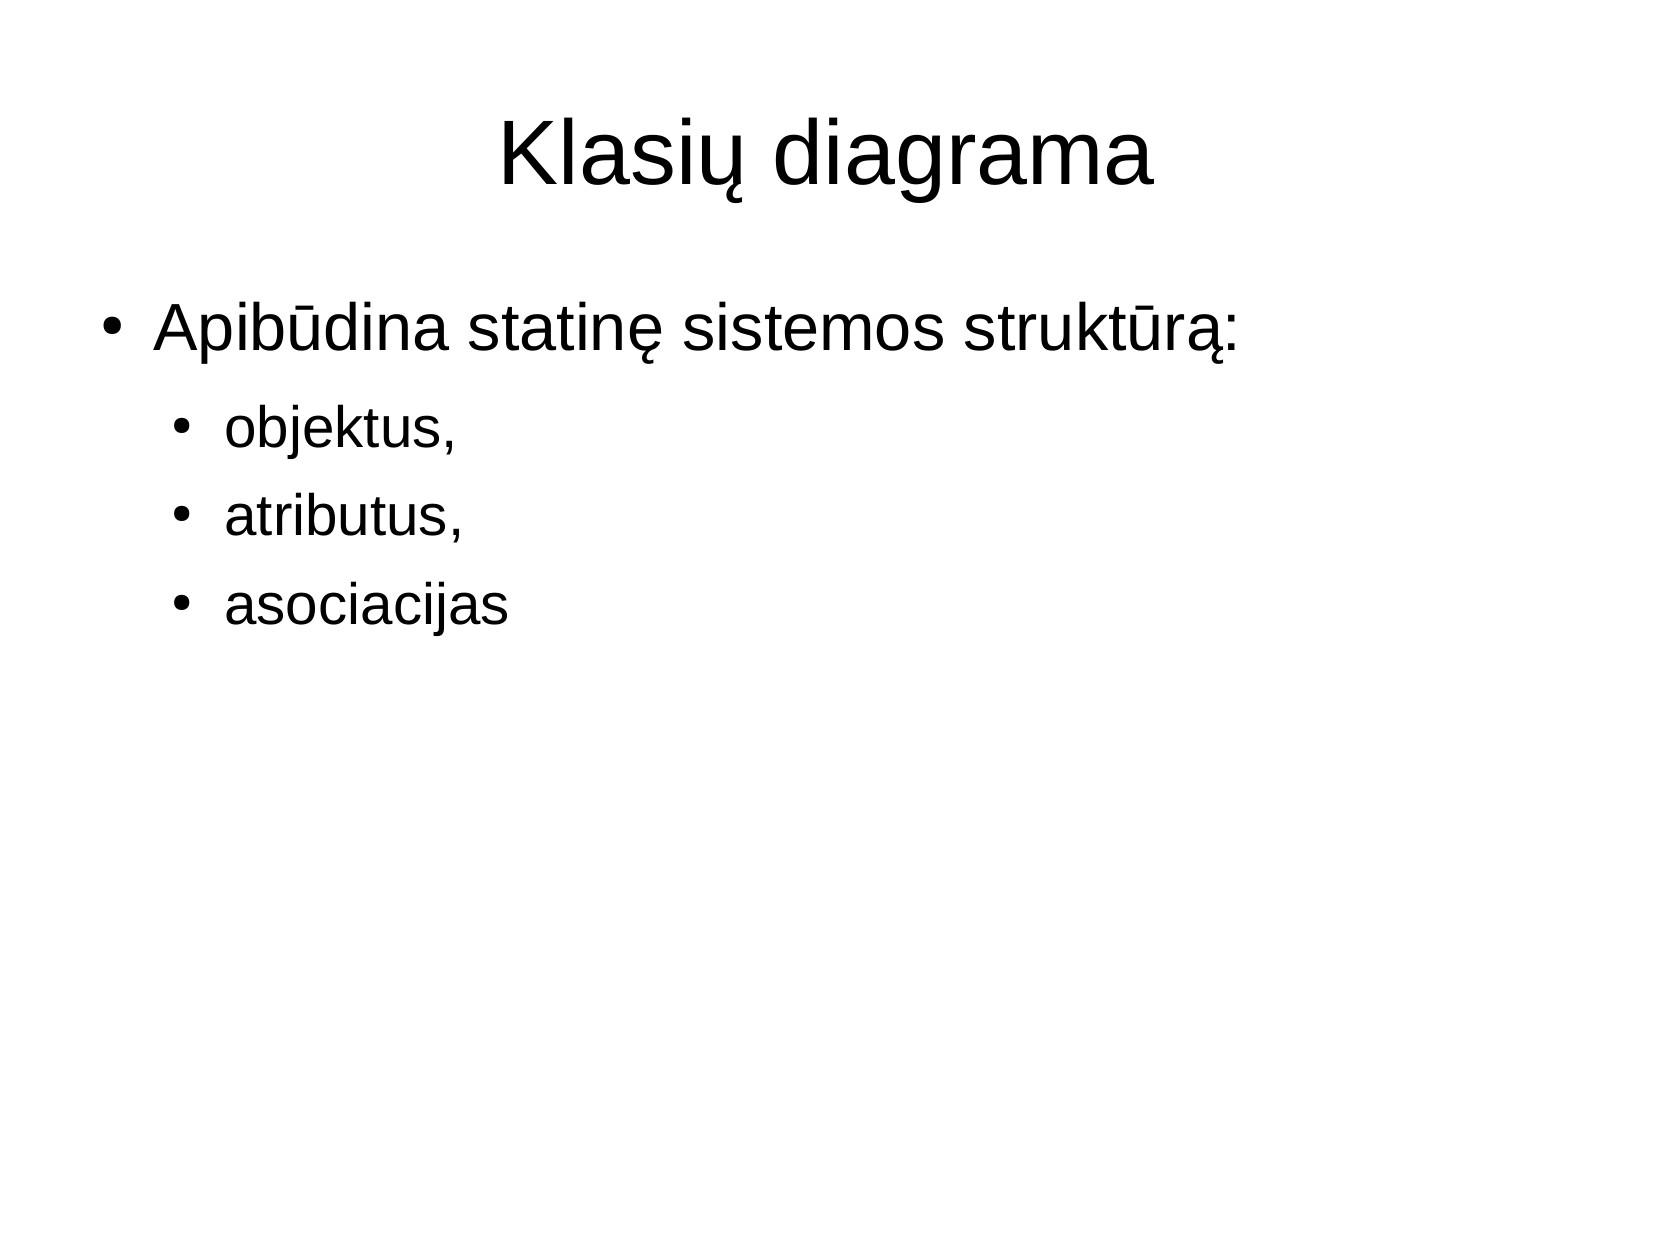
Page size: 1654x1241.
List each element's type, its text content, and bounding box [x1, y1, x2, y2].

title Klasių diagrama [82, 49, 1571, 257]
list Apibūdina statinę sistemos struktūrą: objektus, atributus, asociacijas [82, 290, 1571, 1094]
